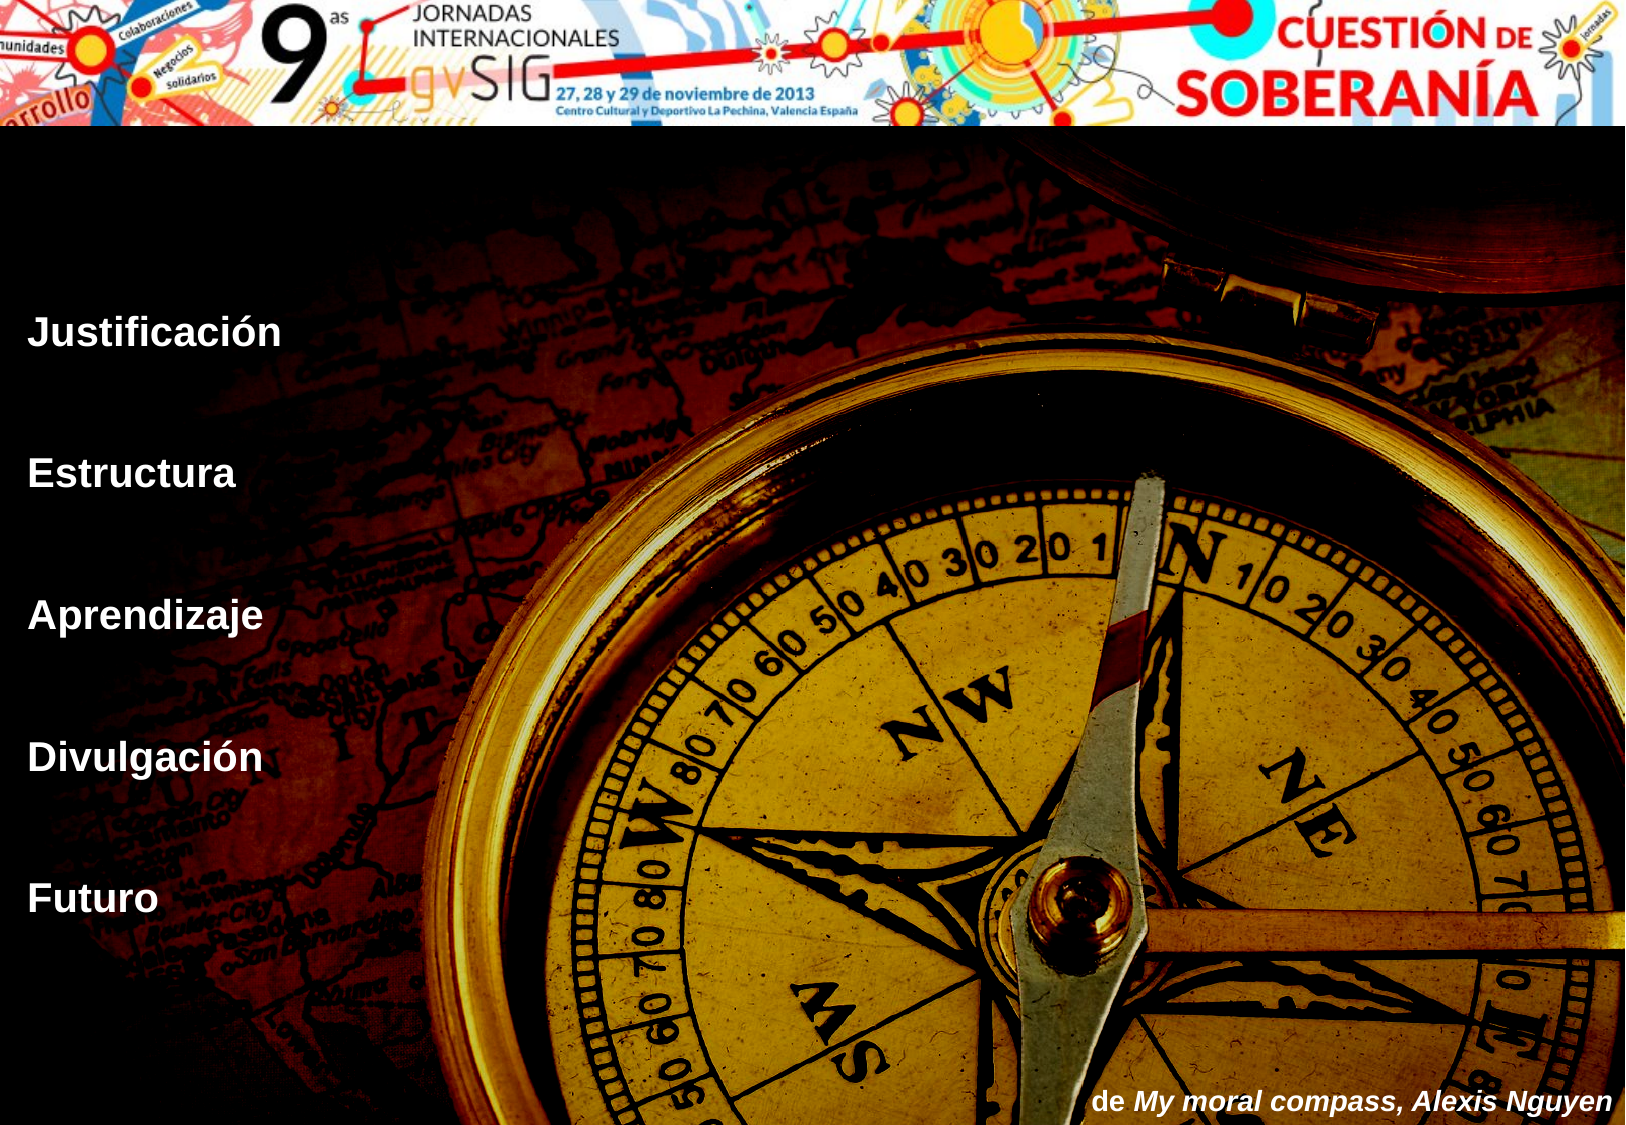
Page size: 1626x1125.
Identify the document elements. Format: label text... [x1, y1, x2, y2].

picture [0, 0, 1626, 1125]
text_box Justificación Estructura Aprendizaje Divulgación Futuro [11, 296, 320, 929]
text_box de My moral compass, Alexis Nguyen [1075, 1075, 1626, 1125]
